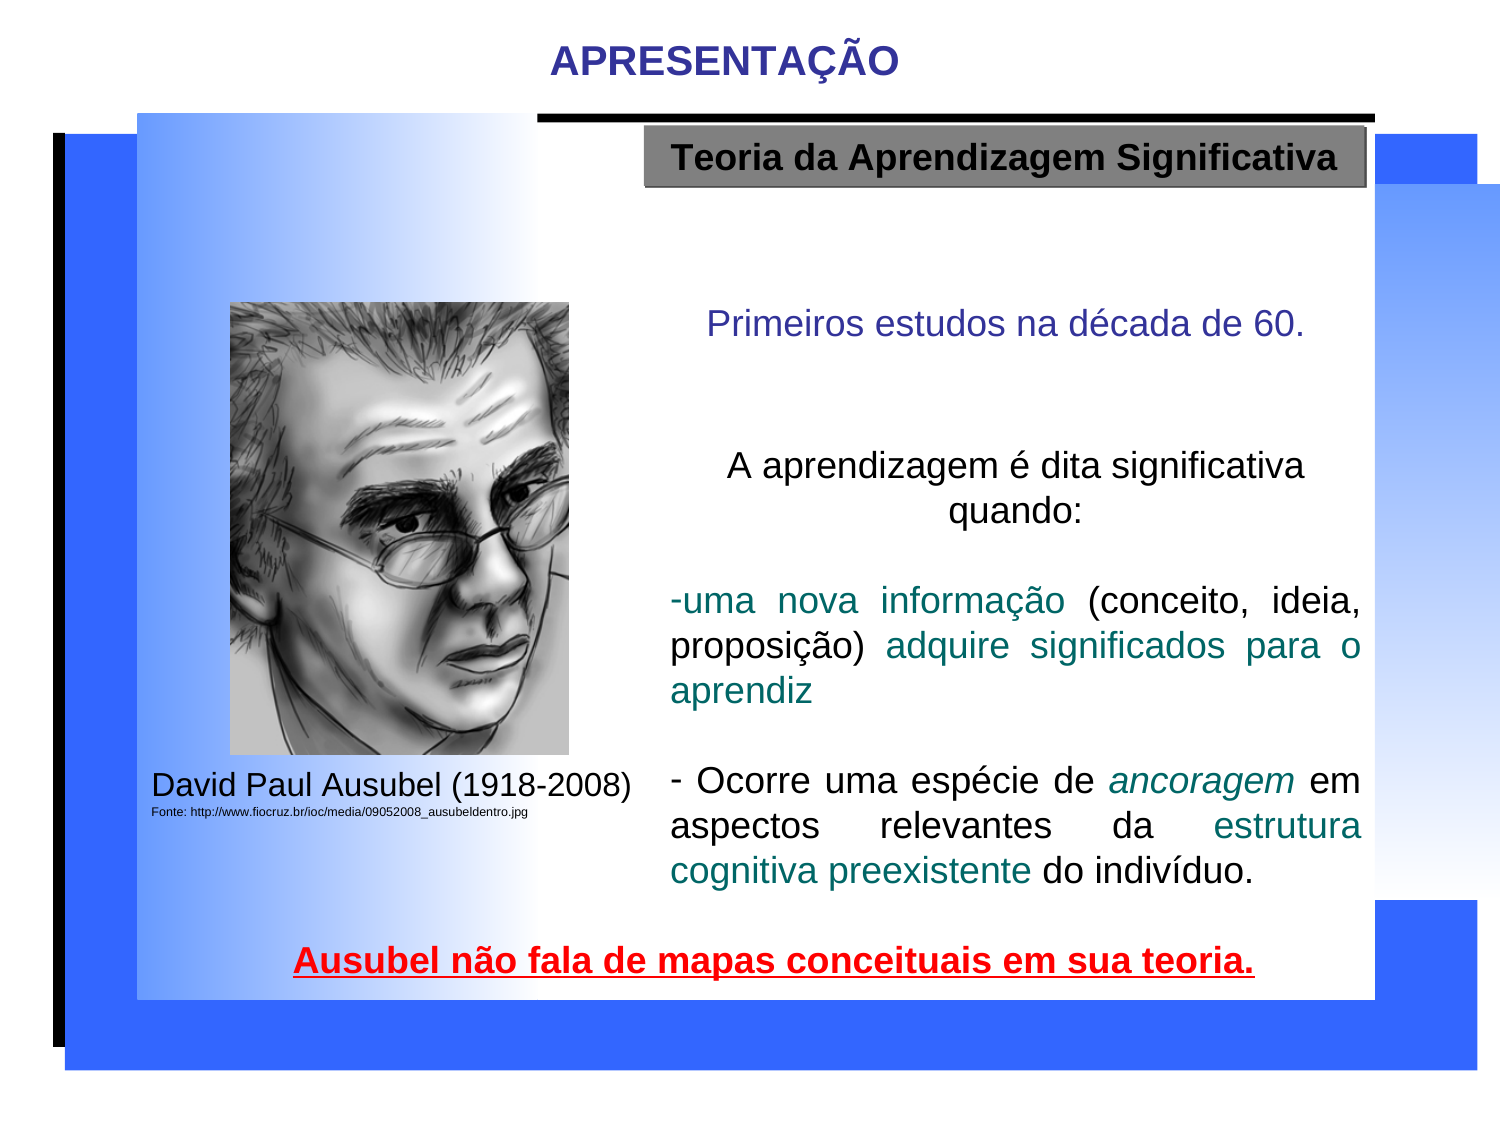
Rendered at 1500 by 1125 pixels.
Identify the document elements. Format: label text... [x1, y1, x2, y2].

text_box APRESENTAÇÃO [534, 26, 916, 92]
text_box Ausubel não fala de mapas conceituais em sua teoria. [277, 928, 1271, 989]
text_box [53, 112, 1500, 1071]
text_box A aprendizagem é dita significativa quando: uma nova informação (conceito, ideia, proposição) adquire significados para o aprendiz Ocorre uma espécie de ancoragem em aspectos relevantes da estrutura cognitiva preexistente do indivíduo. [655, 433, 1377, 899]
picture [230, 302, 569, 755]
text_box Primeiros estudos na década de 60. [691, 290, 1321, 352]
text_box Teoria da Aprendizagem Significativa [643, 125, 1365, 186]
text_box David Paul Ausubel (1918-2008) Fonte: http://www.fiocruz.br/ioc/media/09052008_ausubeldentro.jpg [136, 755, 648, 827]
